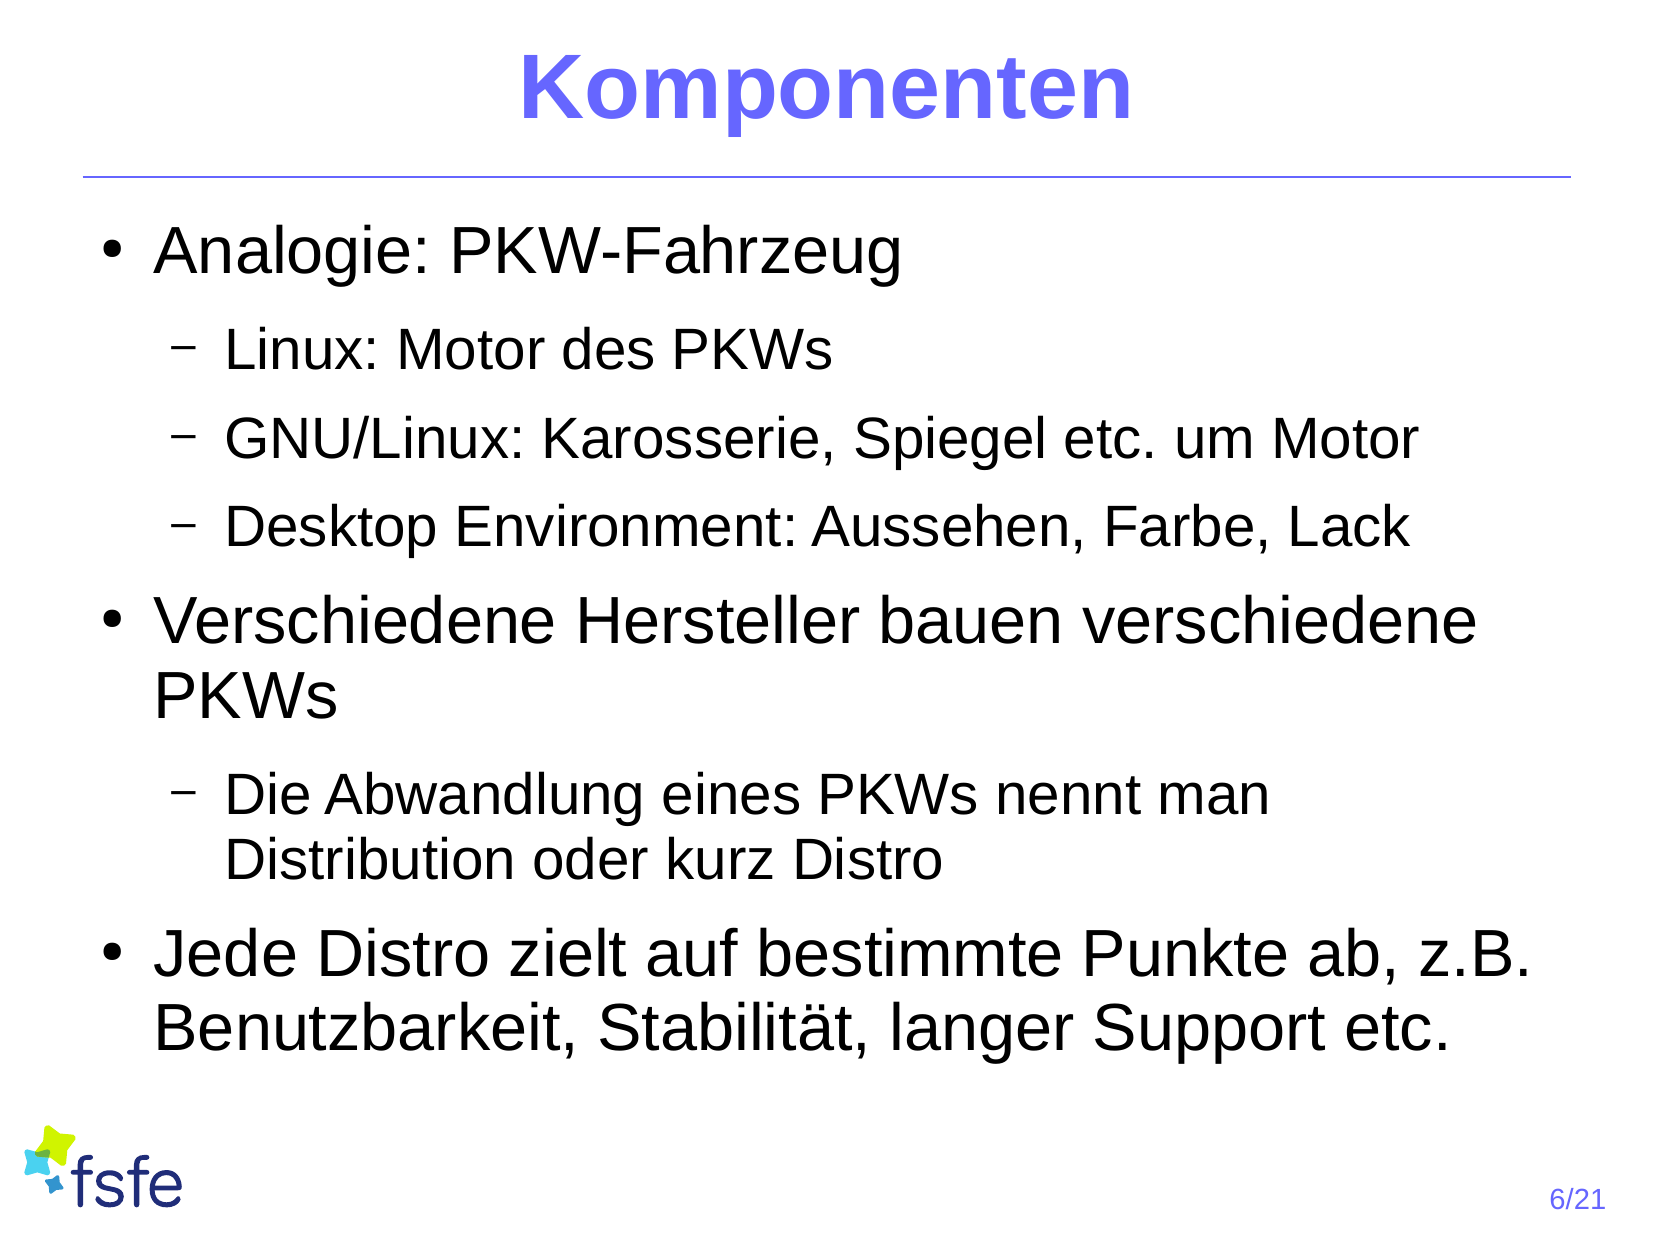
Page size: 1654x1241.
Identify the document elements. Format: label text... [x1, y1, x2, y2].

title Komponenten [82, 31, 1571, 142]
list Analogie: PKW-Fahrzeug Linux: Motor des PKWs GNU/Linux: Karosserie, Spiegel etc. um Motor Desktop Environment: Aussehen, Farbe, Lack Verschiedene Hersteller bauen verschiedene PKWs Die Abwandlung eines PKWs nennt man Distribution oder kurz Distro Jede Distro zielt auf bestimmte Punkte ab, z.B. Benutzbarkeit, Stabilität, langer Support etc. [82, 212, 1571, 1146]
